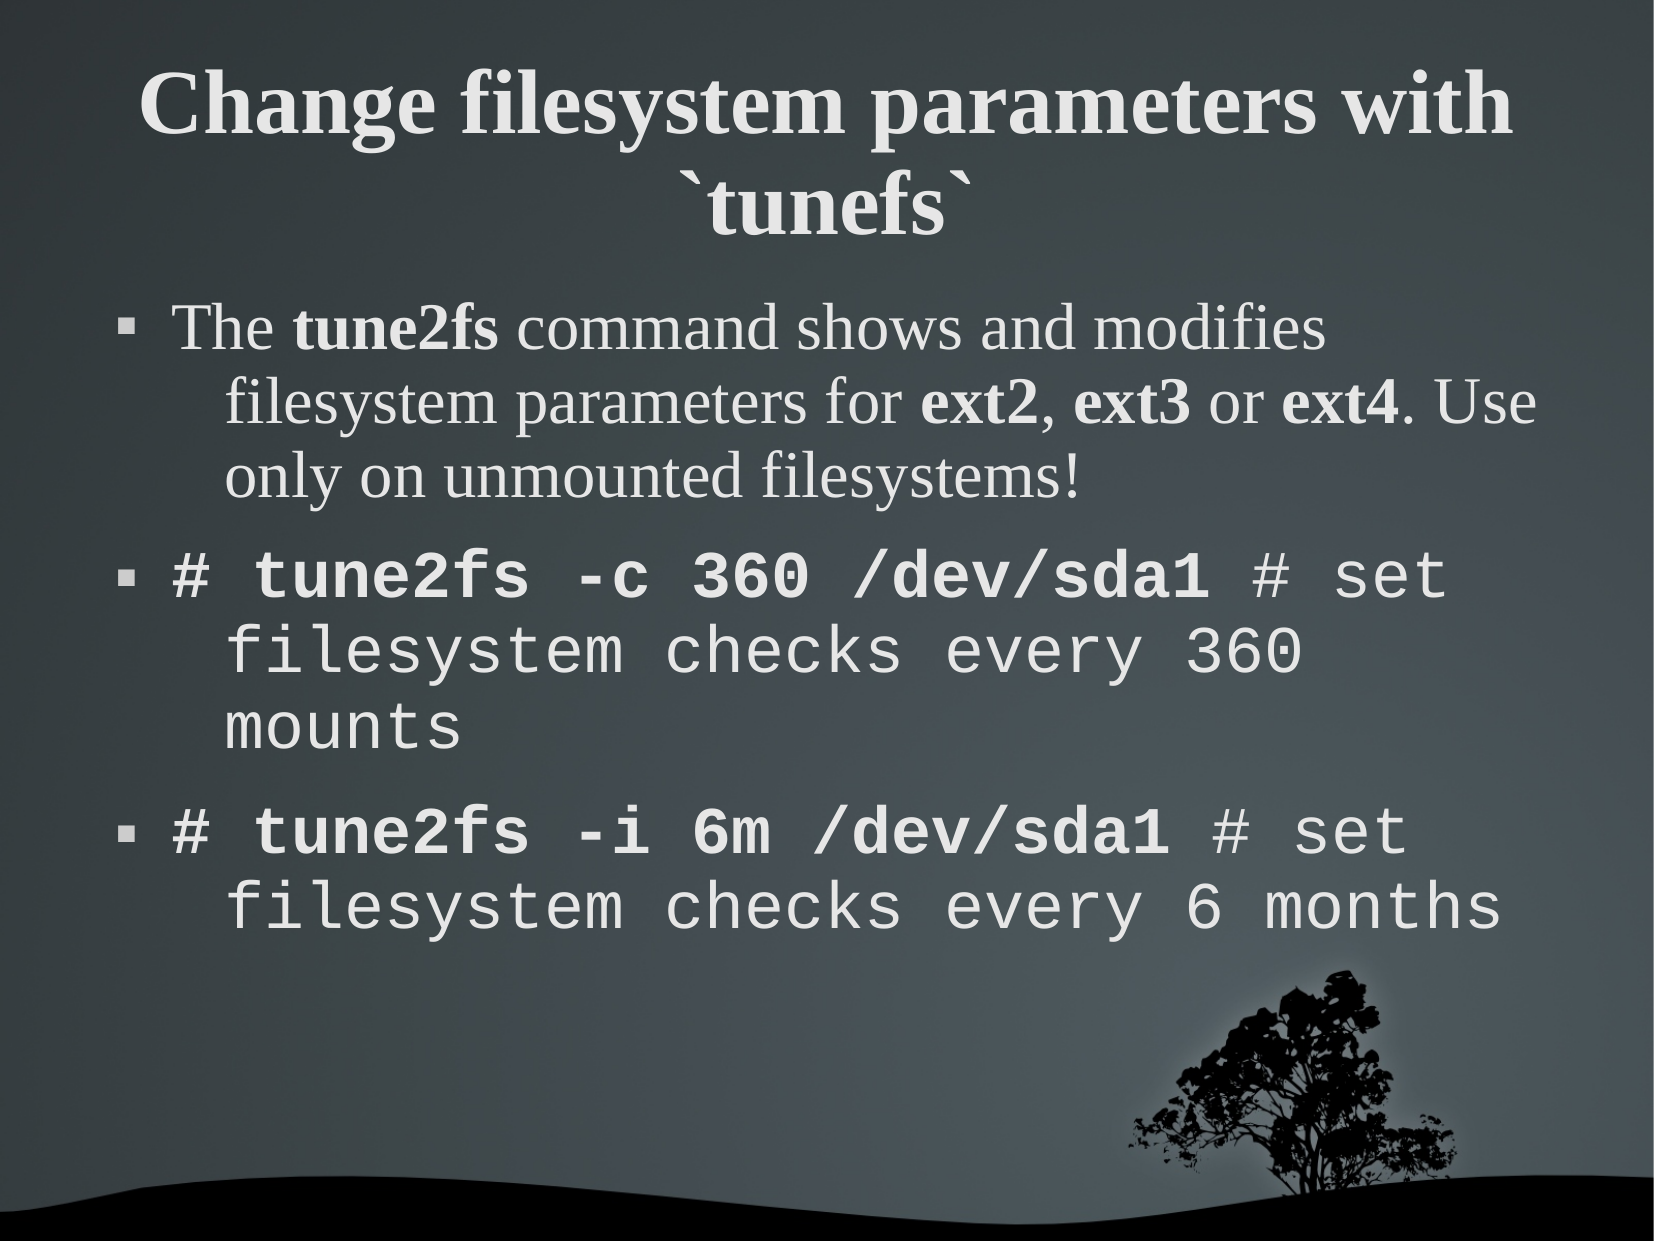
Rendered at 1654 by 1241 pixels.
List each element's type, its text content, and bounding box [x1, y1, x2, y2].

list The tune2fs command shows and modifies filesystem parameters for ext2, ext3 or ext4. Use only on unmounted filesystems! # tune2fs -c 360 /dev/sda1 # set filesystem checks every 360 mounts # tune2fs -i 6m /dev/sda1 # set filesystem checks every 6 months [82, 290, 1571, 1177]
picture [0, 0, 1654, 1241]
title Change filesystem parameters with `tunefs` [82, 33, 1571, 273]
